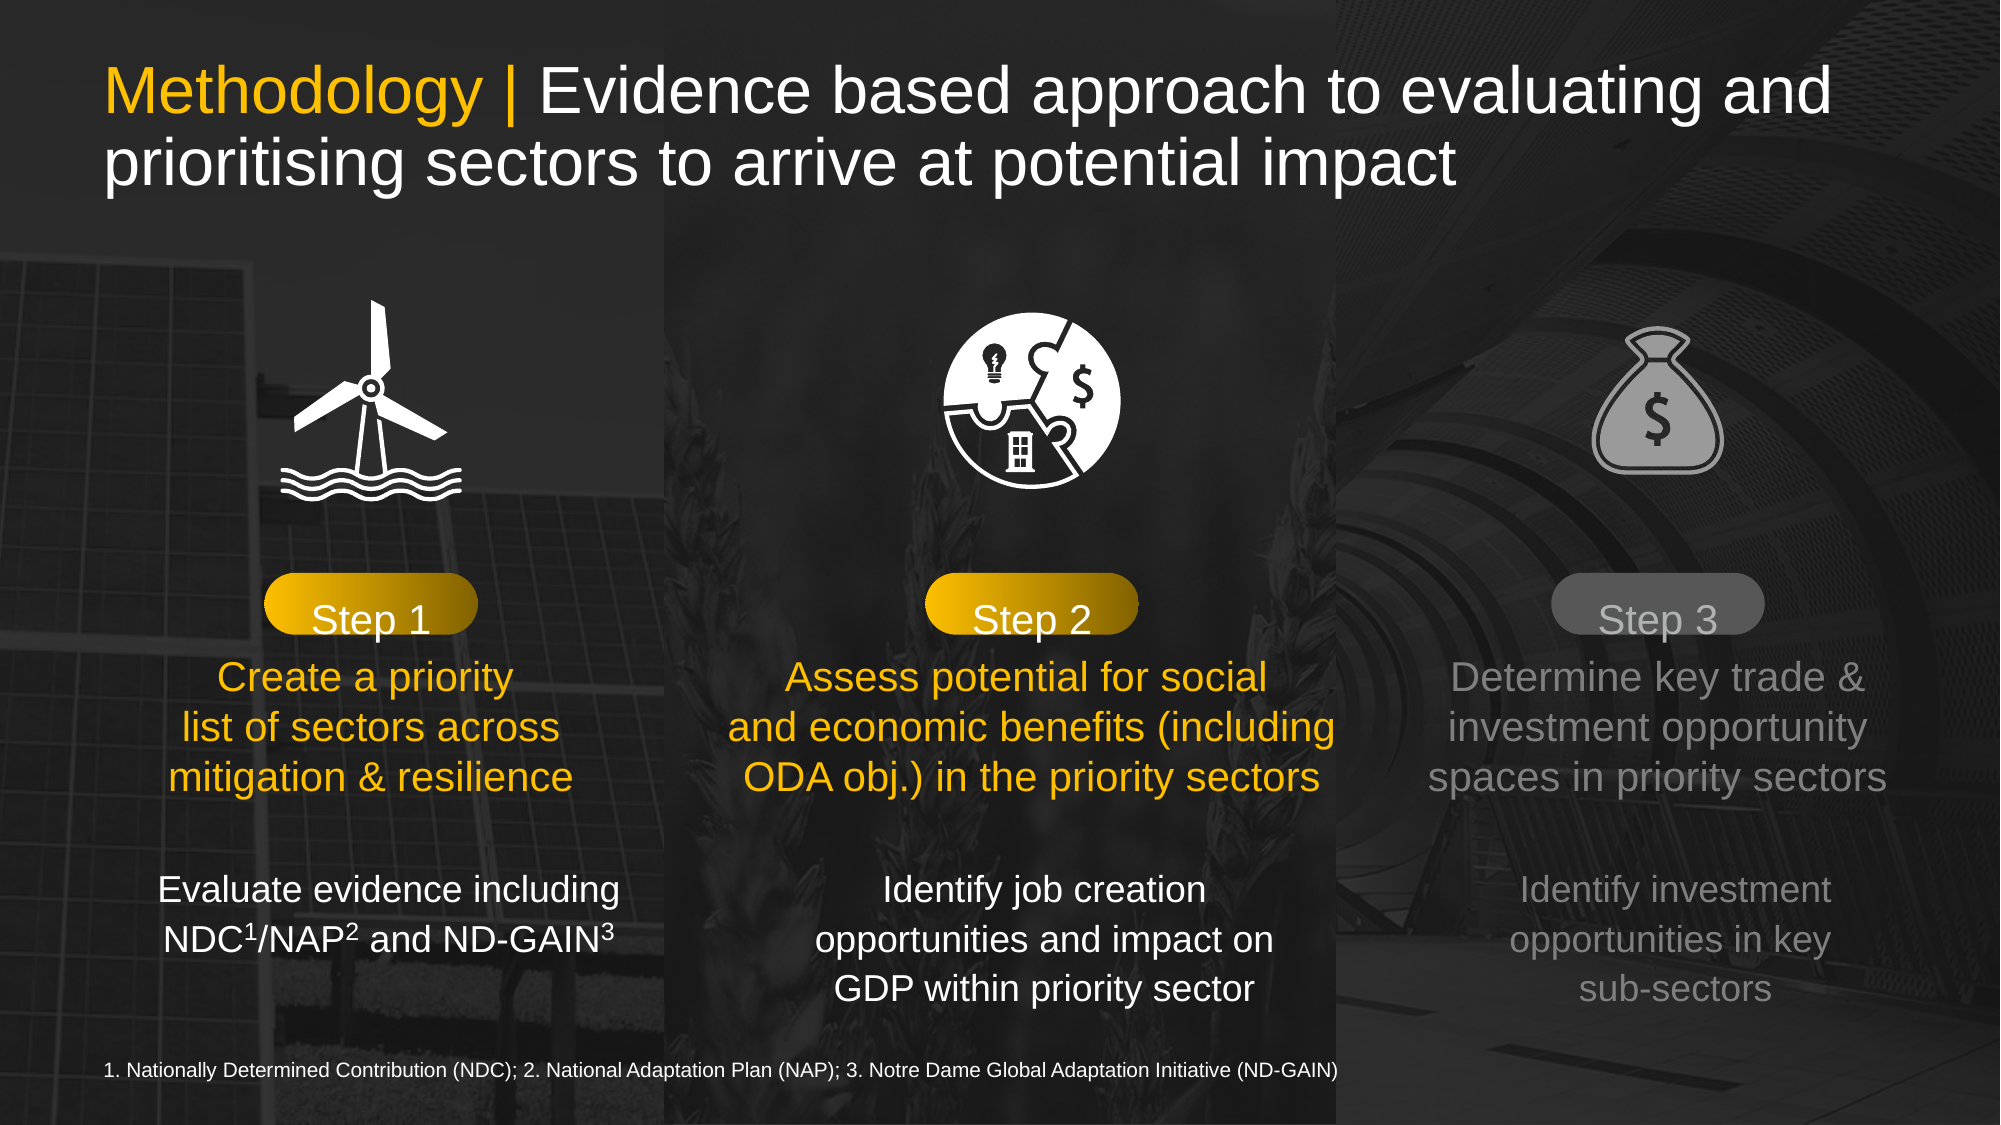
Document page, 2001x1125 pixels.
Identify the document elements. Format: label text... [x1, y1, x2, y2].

text_box Step 2 [1040, 614, 1052, 632]
text_box Assess potential for social and economic benefits (including ODA obj.) in the priority sectors [717, 648, 1347, 801]
text_box Step 3 [1666, 614, 1678, 632]
title Methodology | Evidence based approach to evaluating and prioritising sectors to arrive at potential impact [103, 55, 1897, 202]
text_box Step 1 [264, 572, 478, 635]
text_box Evaluate evidence including NDC1/NAP2 and ND-GAIN3 [103, 860, 639, 1007]
text_box Identify investment opportunities in key sub-sectors [1425, 860, 1891, 1007]
text_box [0, 0, 2000, 1125]
text_box 1. Nationally Determined Contribution (NDC); 2. National Adaptation Plan (NAP); 3. Notre Dame Global Adaptation Initiative (ND-GAIN) [103, 1059, 1585, 1082]
text_box Step 2 [925, 572, 1139, 635]
text_box Determine key trade & investment opportunity spaces in priority sectors [1425, 648, 1891, 801]
text_box Step 3 [1551, 572, 1765, 635]
text_box Create a priority list of sectors across mitigation & resilience [103, 648, 639, 801]
text_box Identify job creation opportunities and impact on GDP within priority sector [717, 860, 1347, 1007]
text_box Step 1 [379, 614, 391, 632]
